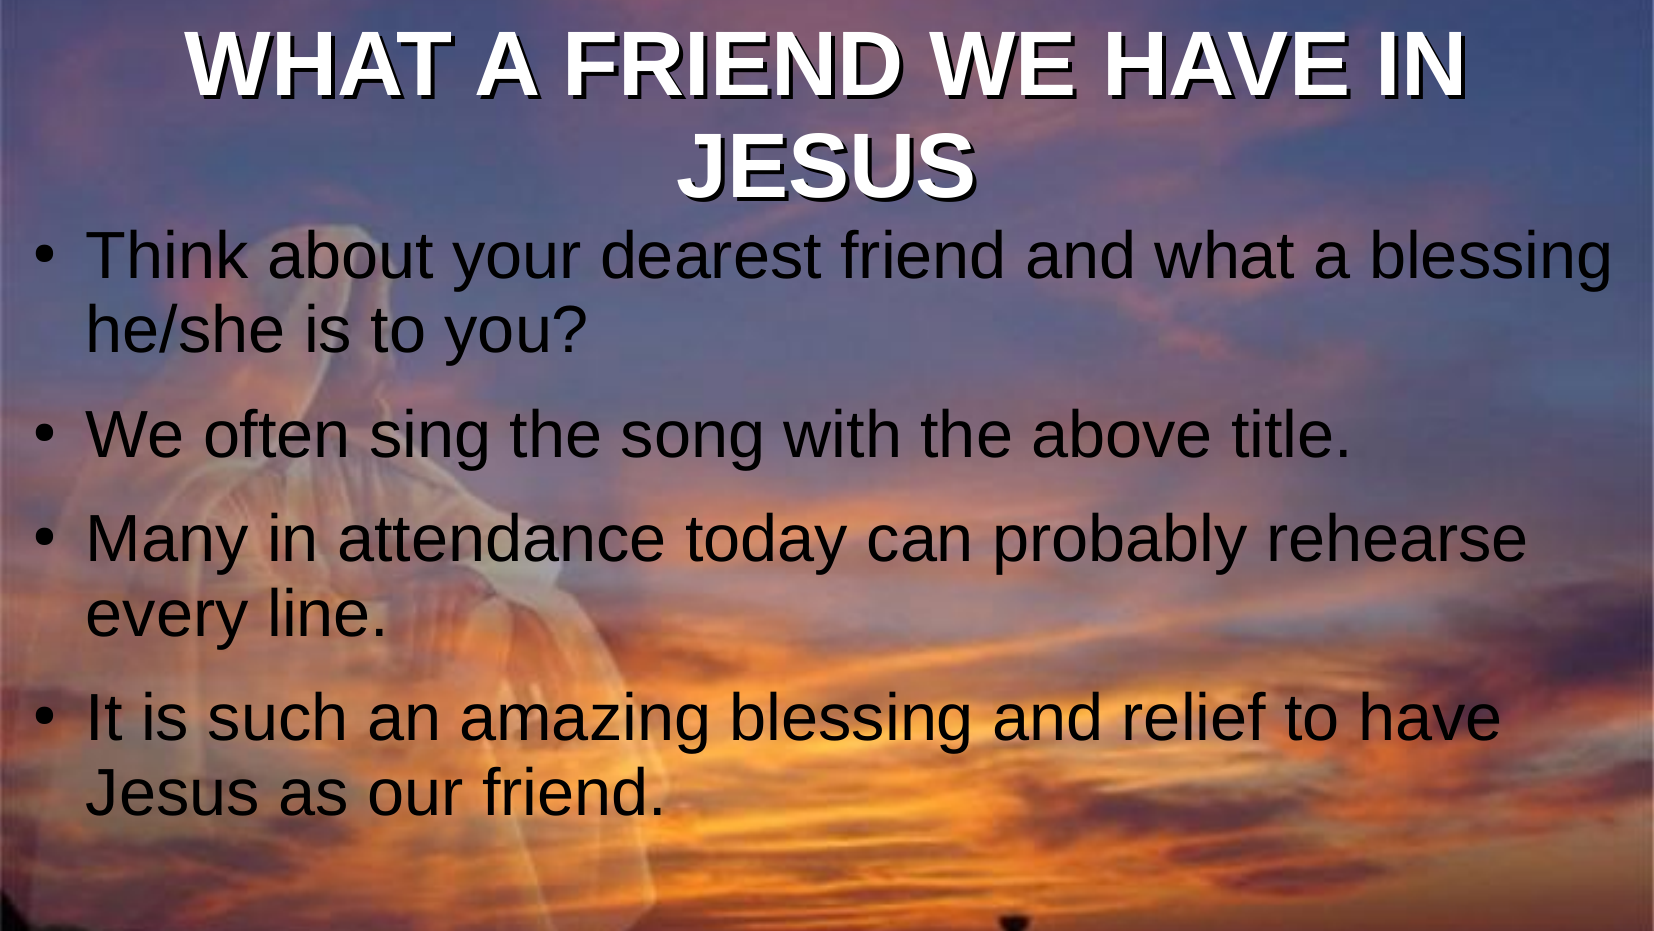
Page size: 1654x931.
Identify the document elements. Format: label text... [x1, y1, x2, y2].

picture [0, 0, 1654, 931]
title WHAT A FRIEND WE HAVE IN JESUS [82, 12, 1571, 217]
list Think about your dearest friend and what a blessing he/she is to you? We often sing the song with the above title. Many in attendance today can probably rehearse every line. It is such an amazing blessing and relief to have Jesus as our friend. [15, 217, 1636, 916]
